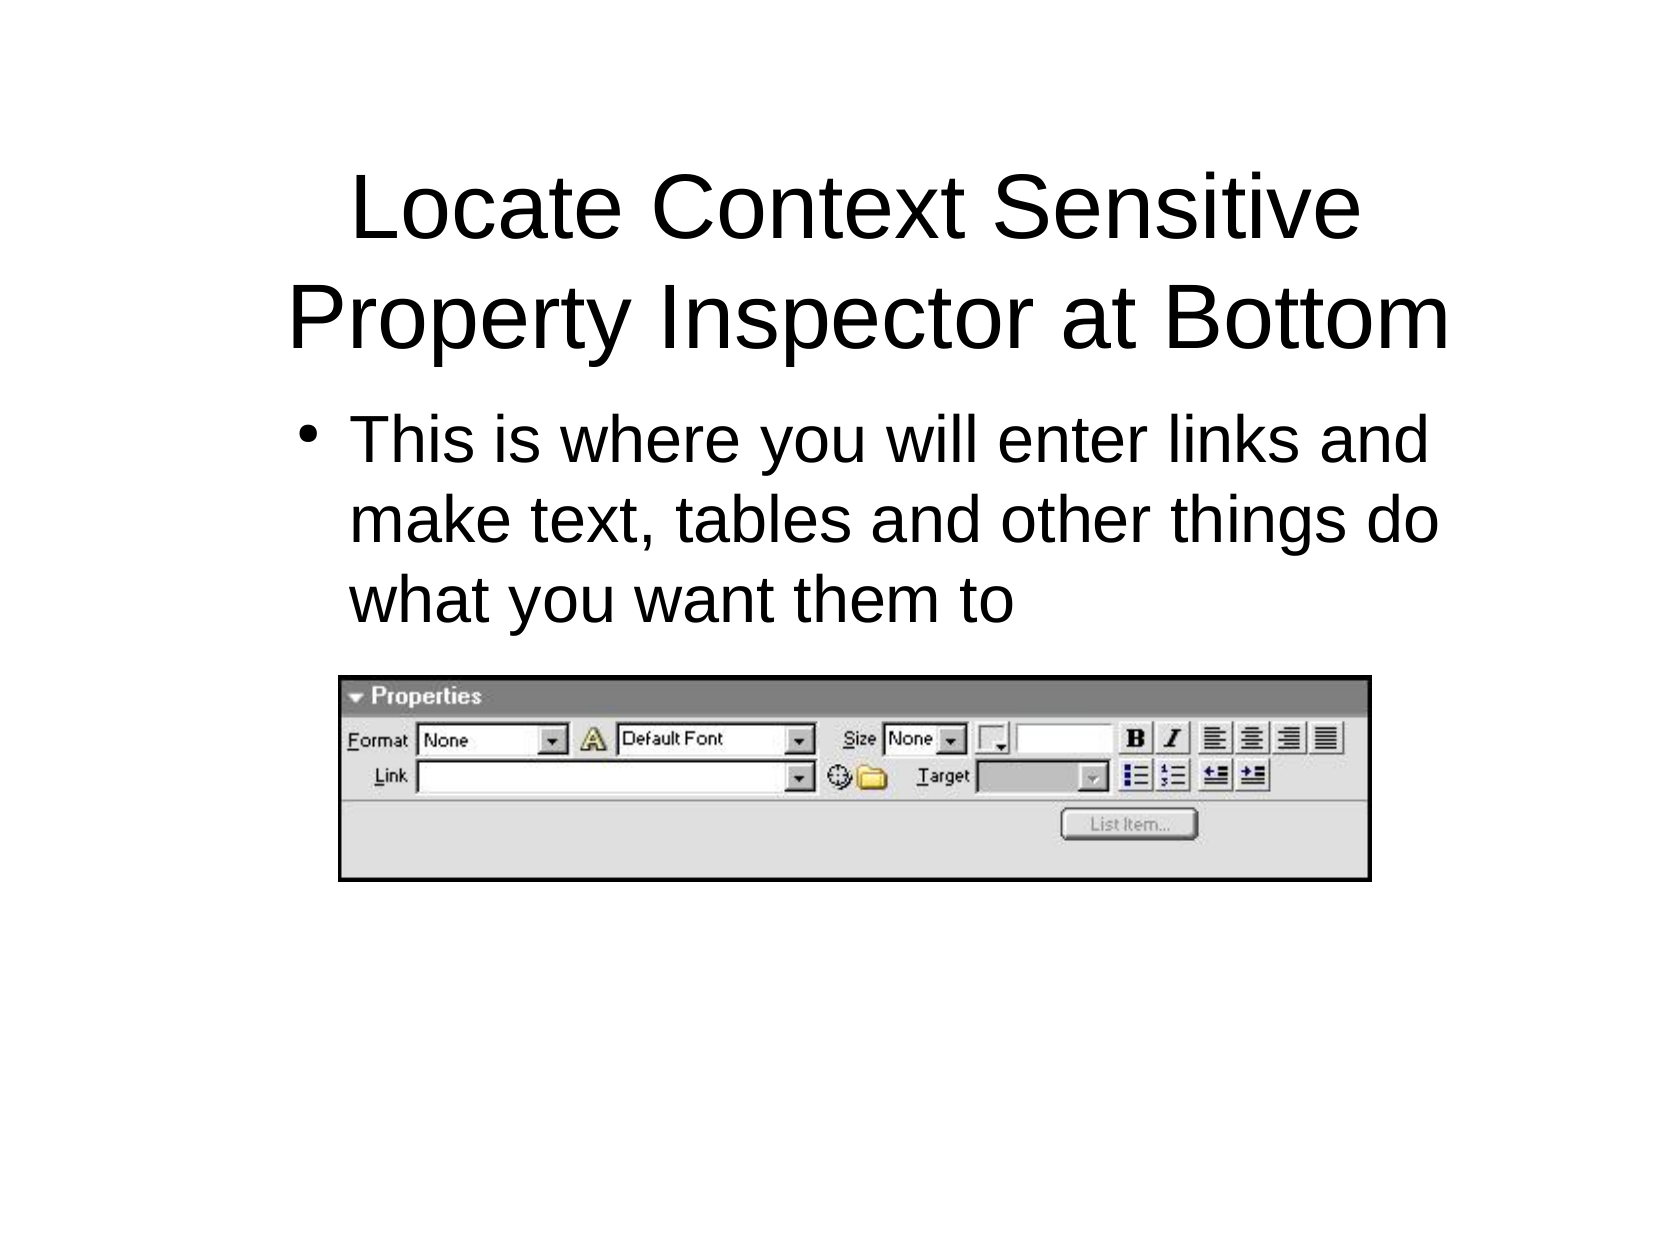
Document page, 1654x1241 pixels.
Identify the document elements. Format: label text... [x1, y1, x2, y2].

picture [338, 675, 1372, 883]
title Locate Context Sensitive Property Inspector at Bottom [263, 139, 1477, 375]
list This is where you will enter links and make text, tables and other things do what you want them to [263, 387, 1477, 1063]
